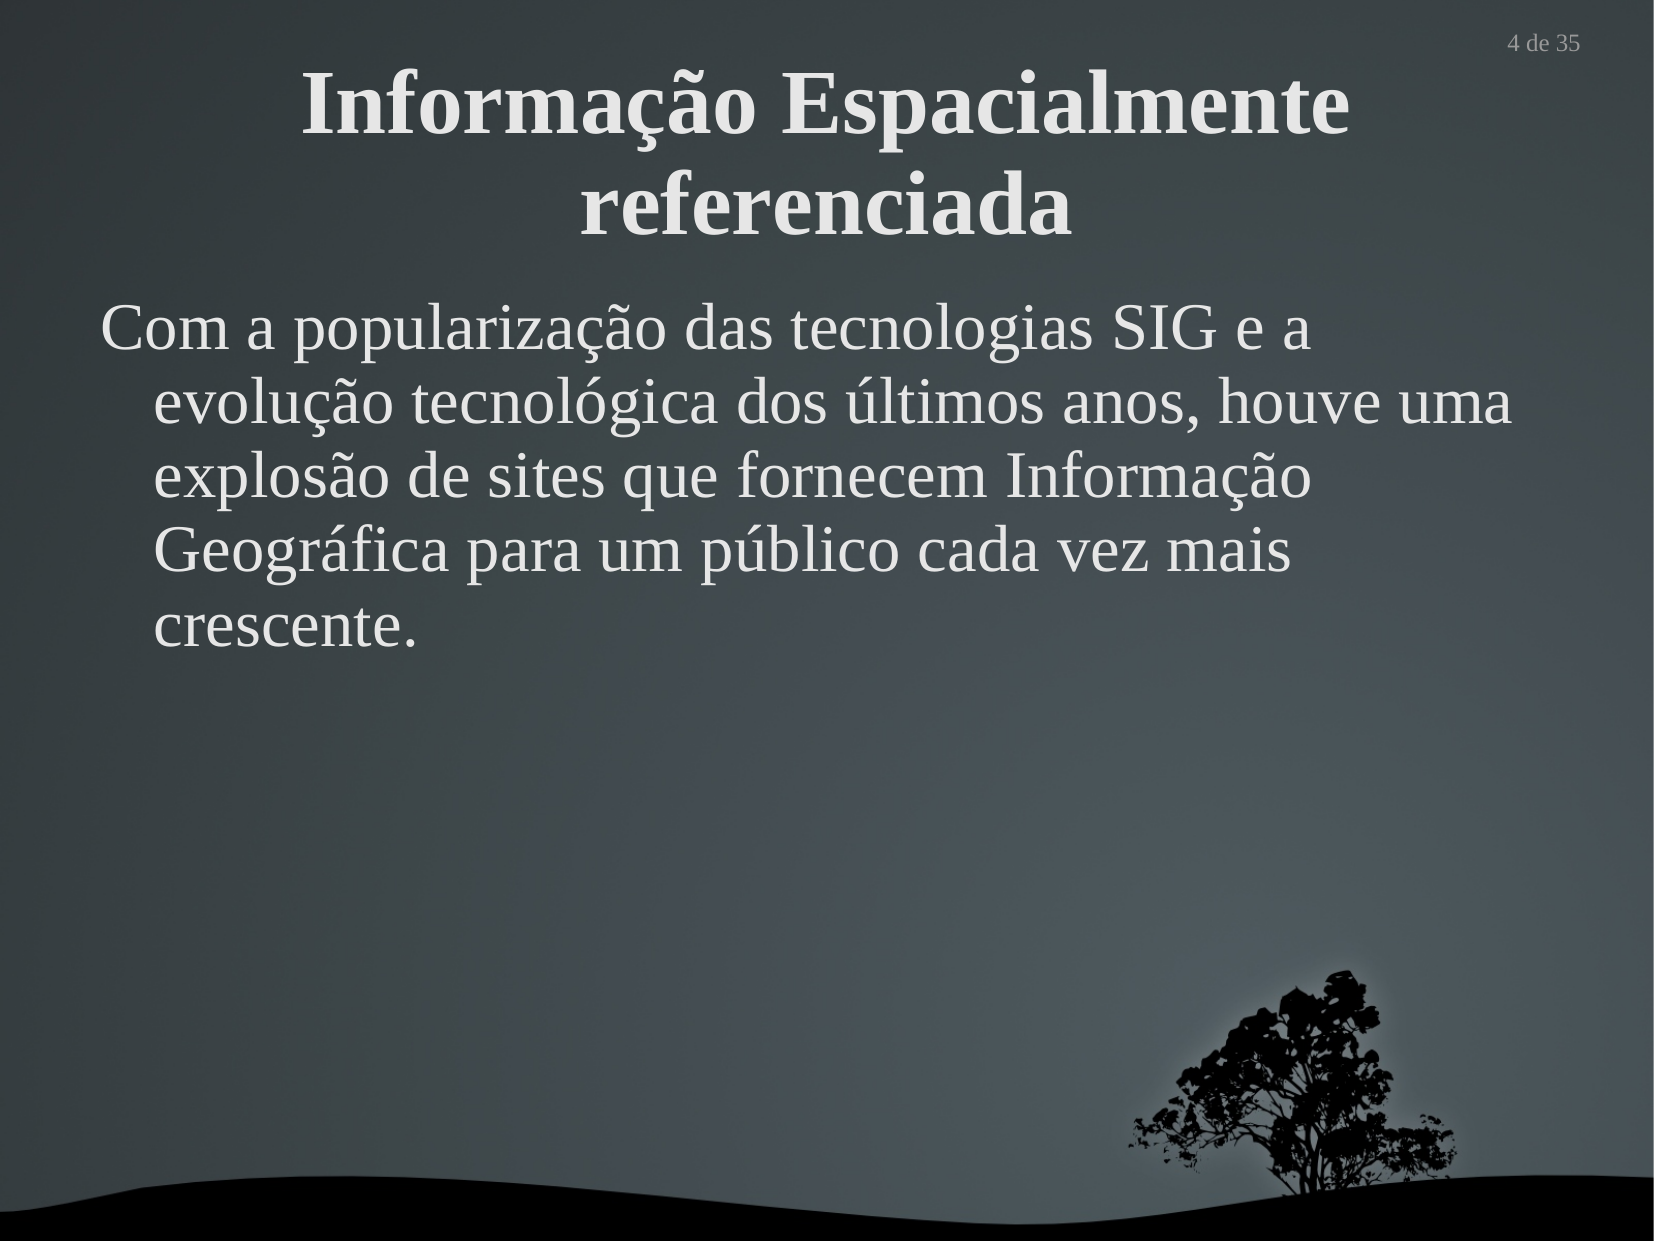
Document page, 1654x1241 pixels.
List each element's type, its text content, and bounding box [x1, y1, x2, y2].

list Com a popularização das tecnologias SIG e a evolução tecnológica dos últimos anos, houve uma explosão de sites que fornecem Informação Geográfica para um público cada vez mais crescente. [82, 290, 1571, 1094]
title Informação Espacialmente referenciada [82, 33, 1571, 273]
picture [0, 0, 1654, 1241]
